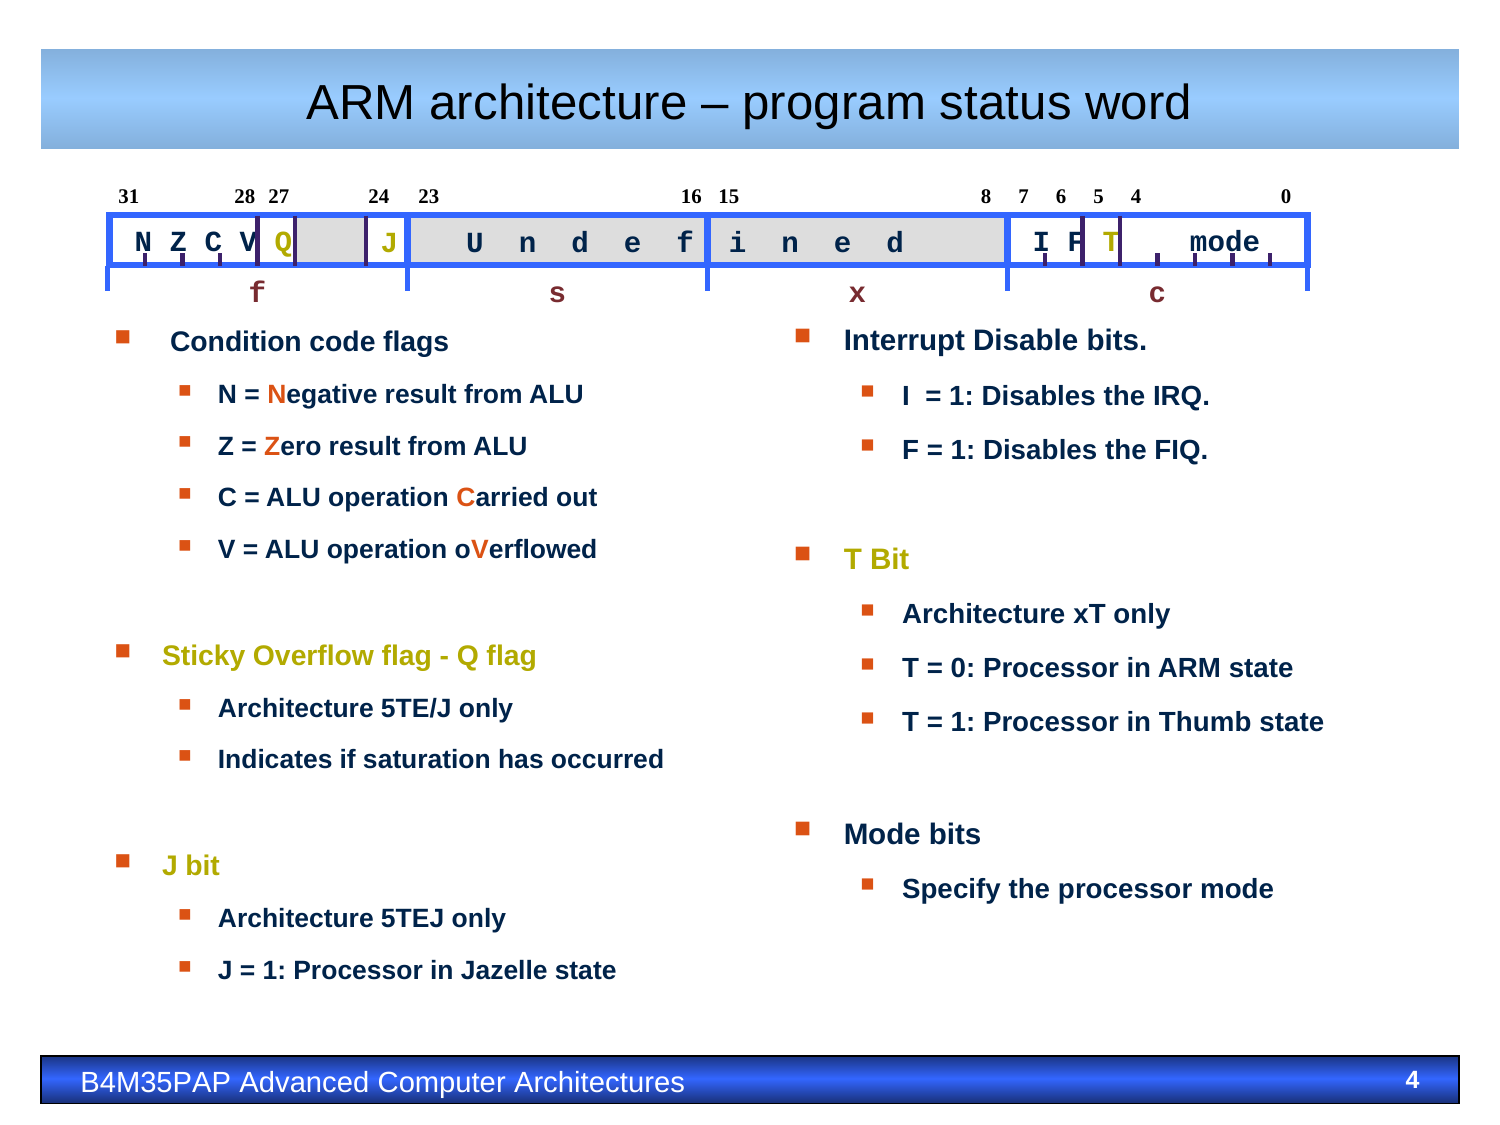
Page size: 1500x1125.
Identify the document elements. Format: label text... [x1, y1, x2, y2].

text_box 0 [1269, 178, 1303, 213]
text_box 4 [1119, 178, 1153, 213]
text_box Condition code flags N = Negative result from ALU Z = Zero result from ALU C = ALU operation Carried out V = ALU operation oVerflowed Sticky Overflow flag - Q flag Architecture 5TE/J only Indicates if saturation has occurred J bit Architecture 5TEJ only J = 1: Processor in Jazelle state [29, 315, 750, 996]
text_box [996, 218, 1004, 262]
text_box 7 [1007, 178, 1040, 213]
text_box U n d e f i n e d [357, 215, 365, 266]
text_box c [1007, 265, 1308, 316]
text_box U n d e f i n e d [408, 215, 996, 266]
text_box 6 [1044, 178, 1078, 213]
text_box 31 [107, 178, 151, 213]
text_box N Z C V Q [109, 214, 404, 265]
text_box 28 [219, 178, 270, 213]
text_box x [707, 265, 1007, 316]
text_box 23 [407, 178, 451, 212]
text_box Interrupt Disable bits. I = 1: Disables the IRQ. F = 1: Disables the FIQ. T Bit Architecture xT only T = 0: Processor in ARM state T = 1: Processor in Thumb state Mode bits Specify the processor mode [715, 313, 1404, 914]
text_box 8 [969, 178, 1003, 212]
text_box J [365, 215, 408, 266]
text_box 5 [1082, 178, 1115, 213]
text_box I F T mode [1011, 214, 1308, 265]
text_box f [107, 265, 407, 316]
text_box 16 [669, 178, 707, 212]
title ARM architecture – program status word [41, 49, 1459, 149]
text_box s [407, 266, 707, 316]
text_box 24 [357, 178, 401, 213]
text_box 15 [707, 178, 751, 212]
text_box 27 [270, 178, 301, 213]
